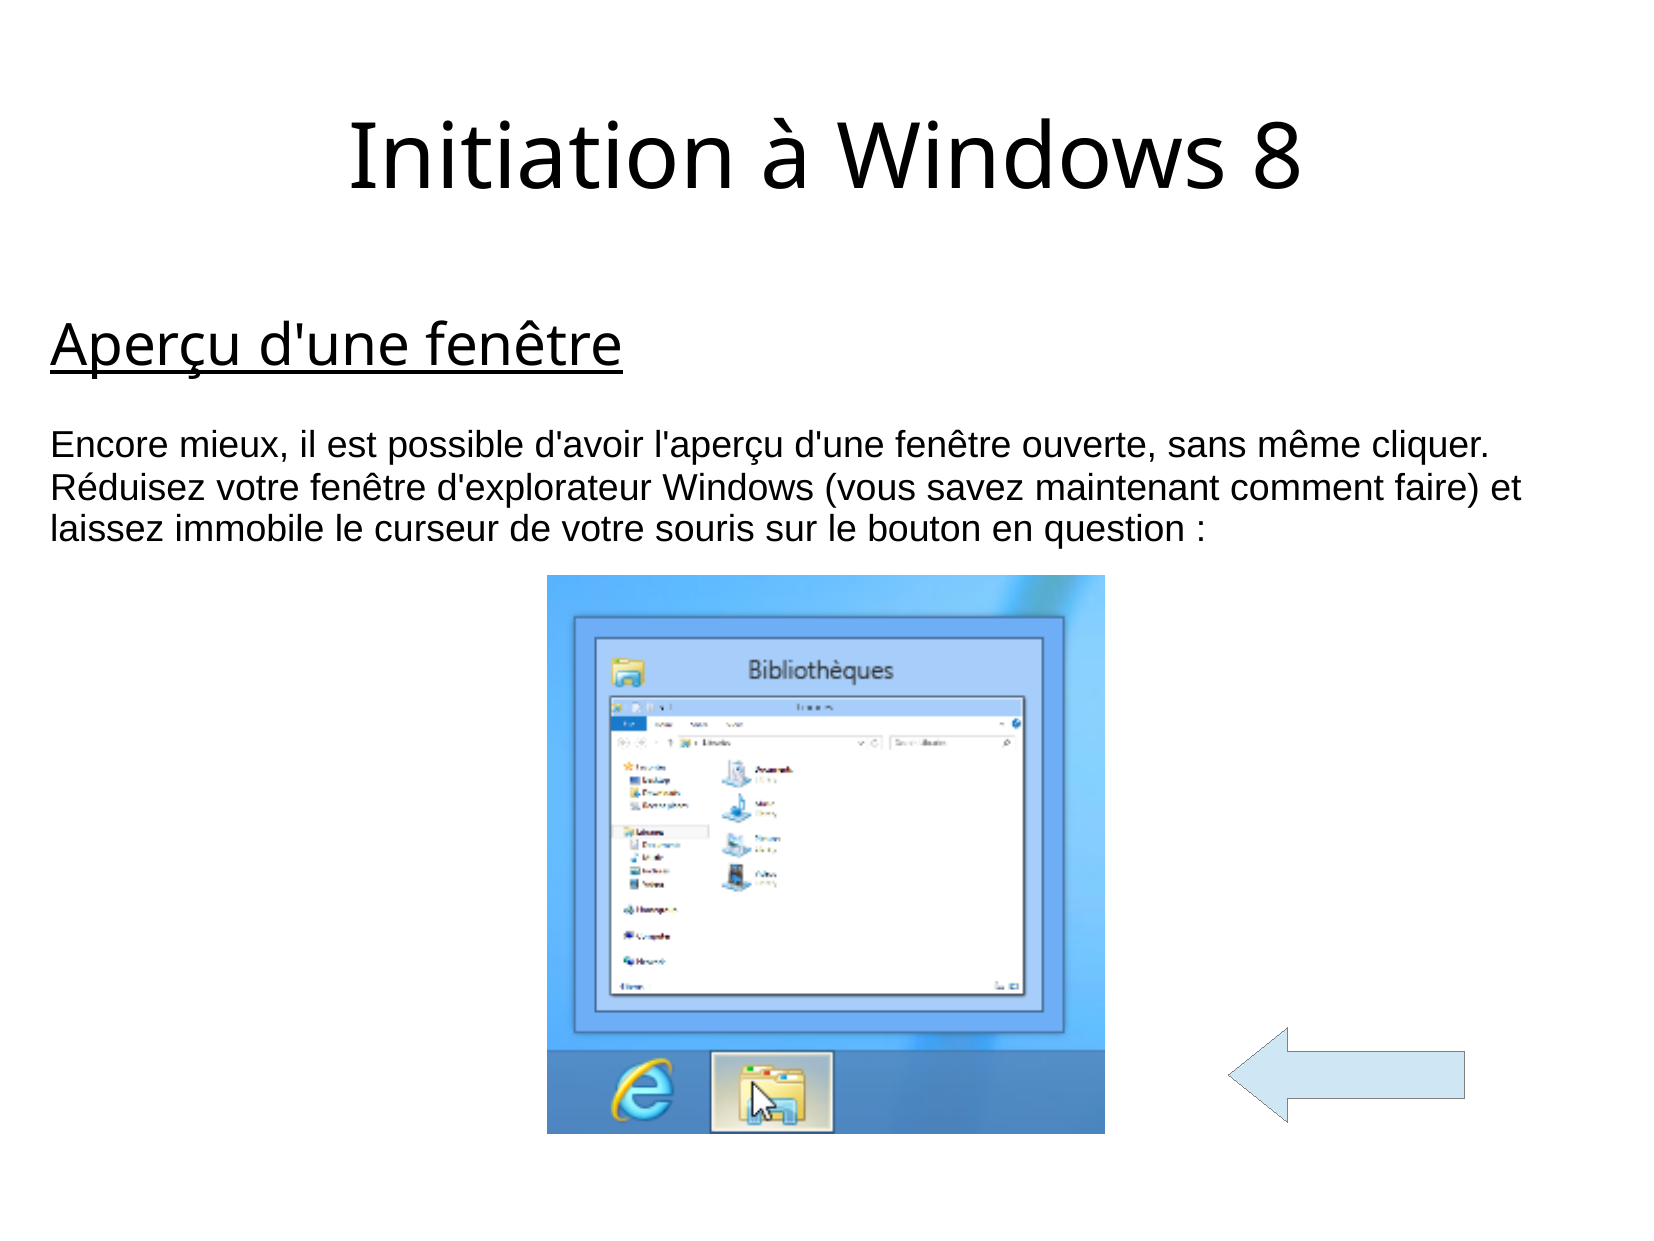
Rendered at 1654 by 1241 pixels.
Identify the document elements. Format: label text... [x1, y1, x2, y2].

text_box [1228, 1027, 1465, 1123]
picture [547, 575, 1105, 1134]
title Initiation à Windows 8 [82, 49, 1571, 257]
text_box Aperçu d'une fenêtre Encore mieux, il est possible d'avoir l'aperçu d'une fenêtre ouverte, sans même cliquer. Réduisez votre fenêtre d'explorateur Windows (vous savez maintenant comment faire) et laissez immobile le curseur de votre souris sur le bouton en question : [35, 295, 1619, 544]
